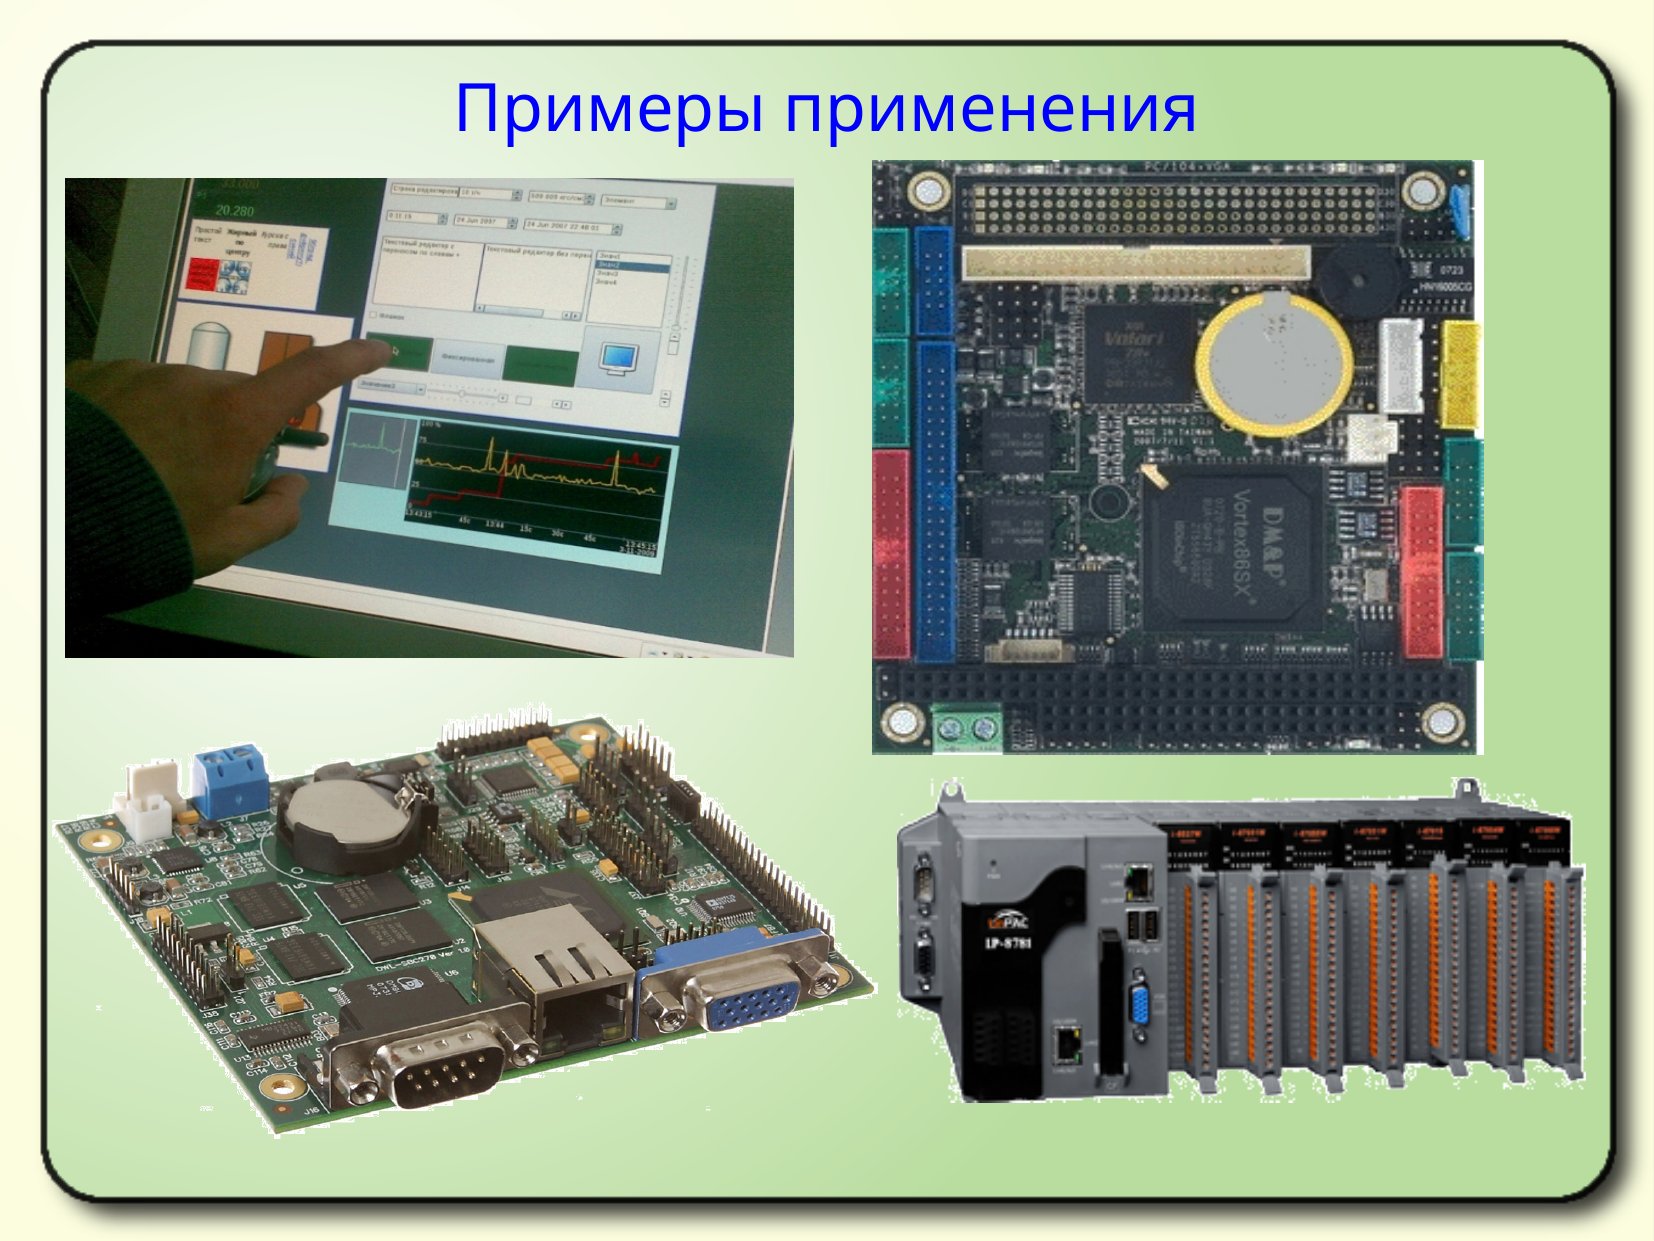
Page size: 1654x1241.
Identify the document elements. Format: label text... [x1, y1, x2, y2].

title Примеры применения [121, 43, 1533, 166]
picture [0, 0, 1654, 1241]
